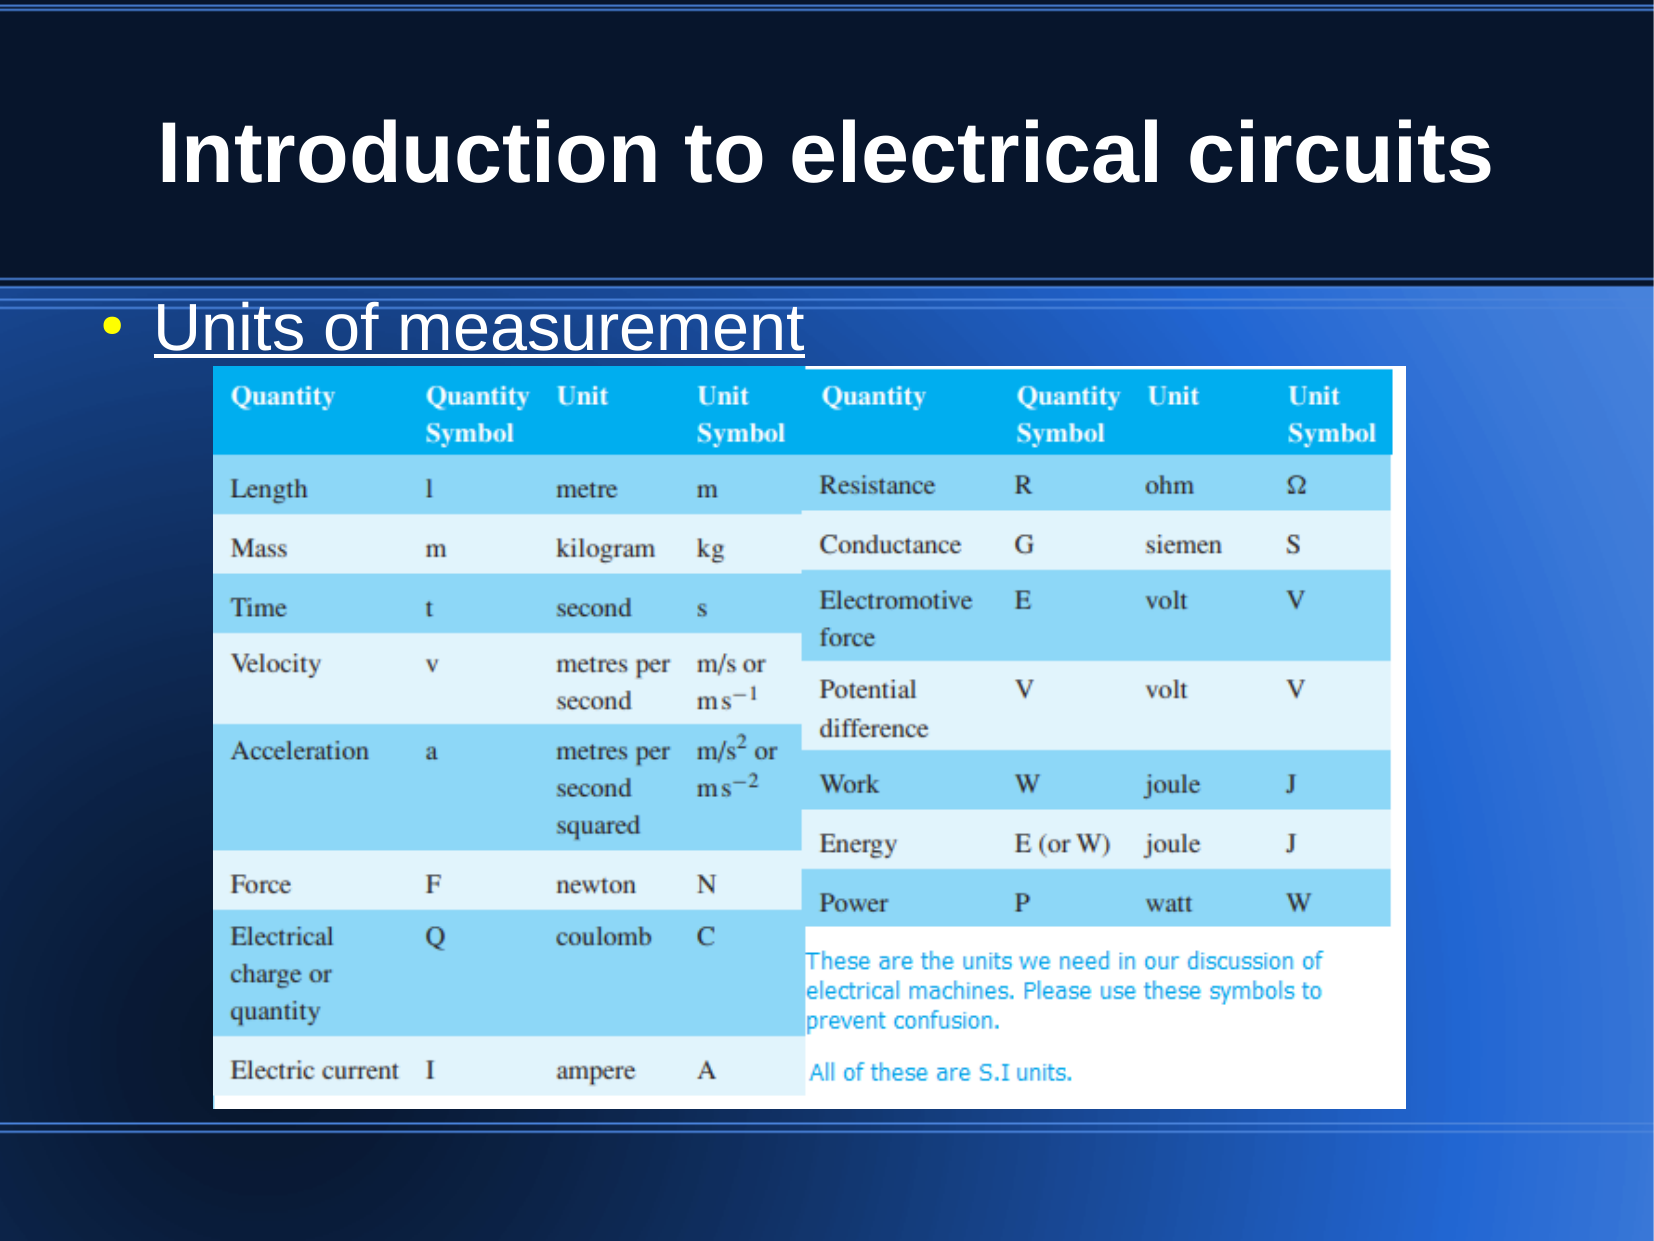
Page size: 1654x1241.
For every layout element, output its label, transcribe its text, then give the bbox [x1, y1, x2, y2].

picture [0, 0, 1654, 1241]
list Units of measurement [82, 290, 1571, 1109]
title Introduction to electrical circuits [82, 49, 1571, 257]
